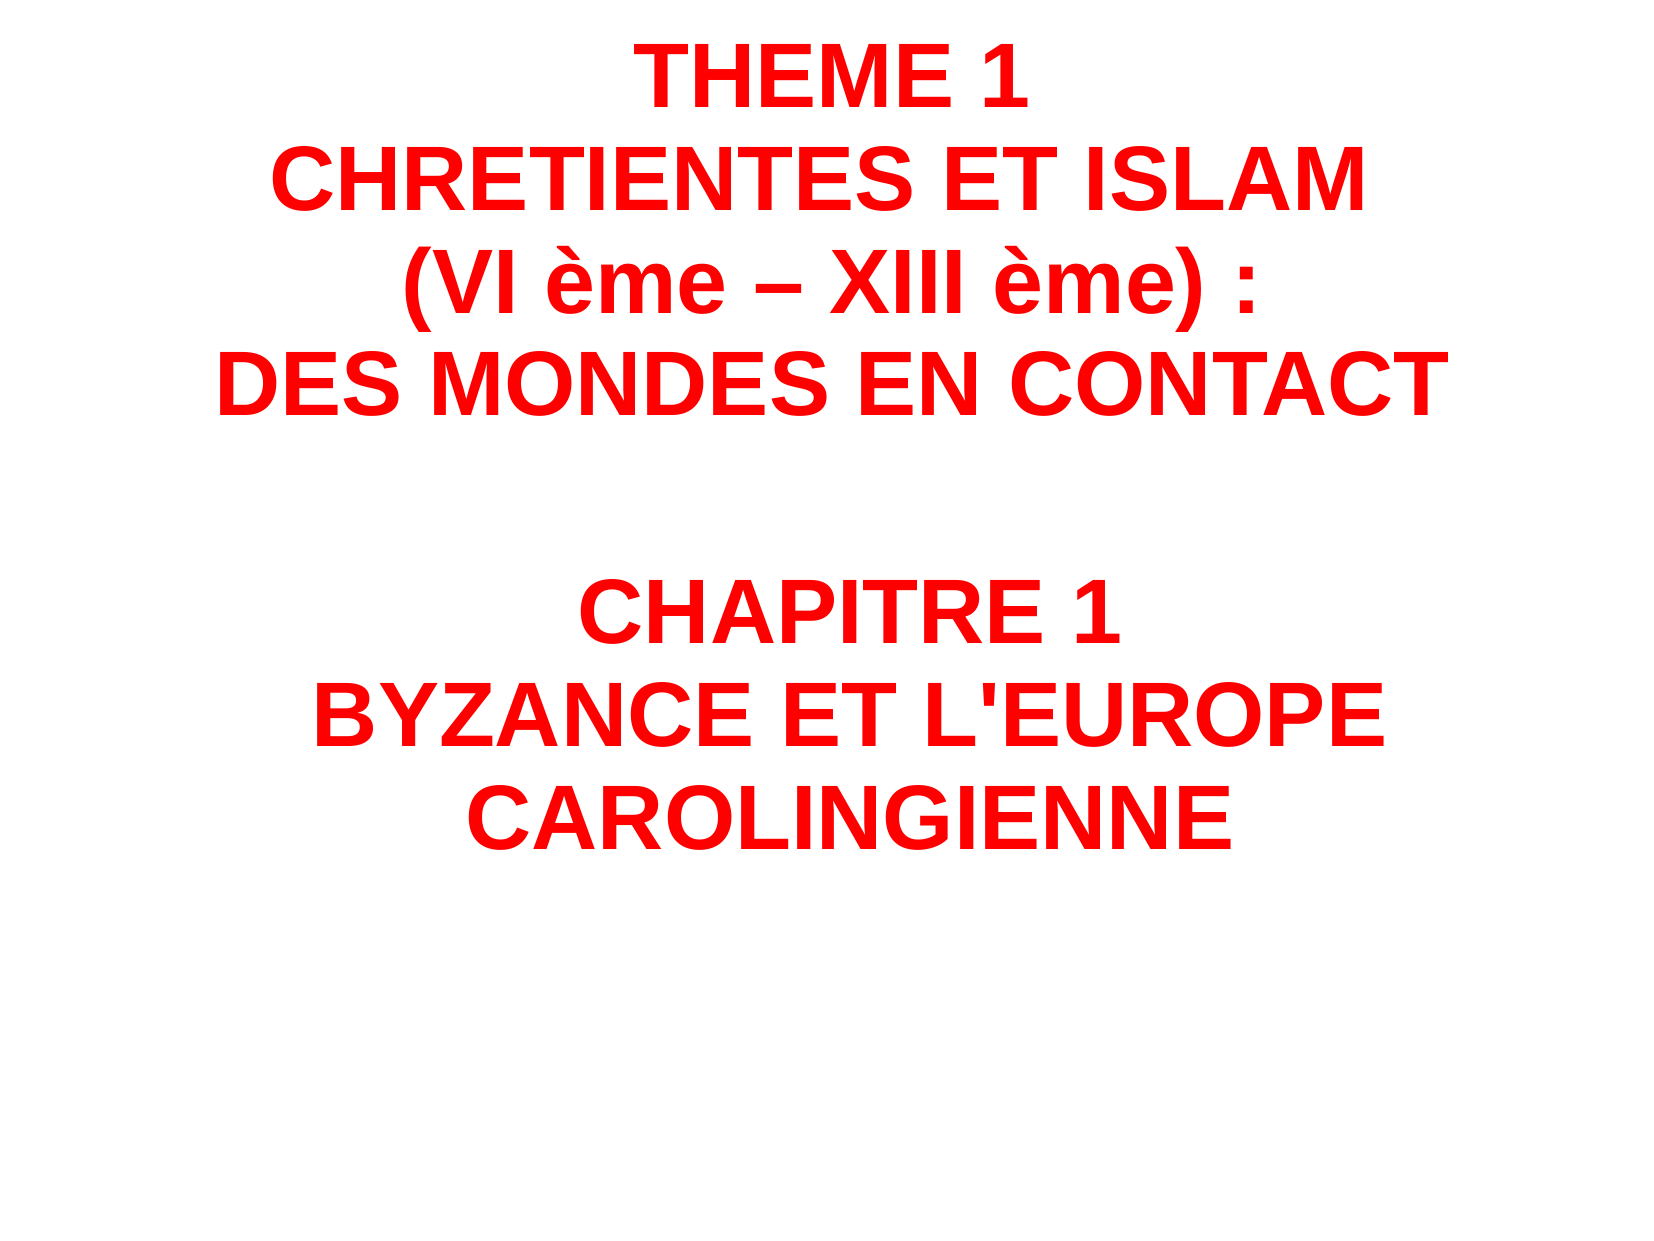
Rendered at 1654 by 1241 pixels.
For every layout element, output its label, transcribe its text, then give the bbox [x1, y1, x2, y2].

title CHAPITRE 1 BYZANCE ET L'EUROPE CAROLINGIENNE [106, 561, 1595, 869]
title THEME 1 CHRETIENTES ET ISLAM (VI ème – XIII ème) : DES MONDES EN CONTACT [88, 24, 1577, 436]
